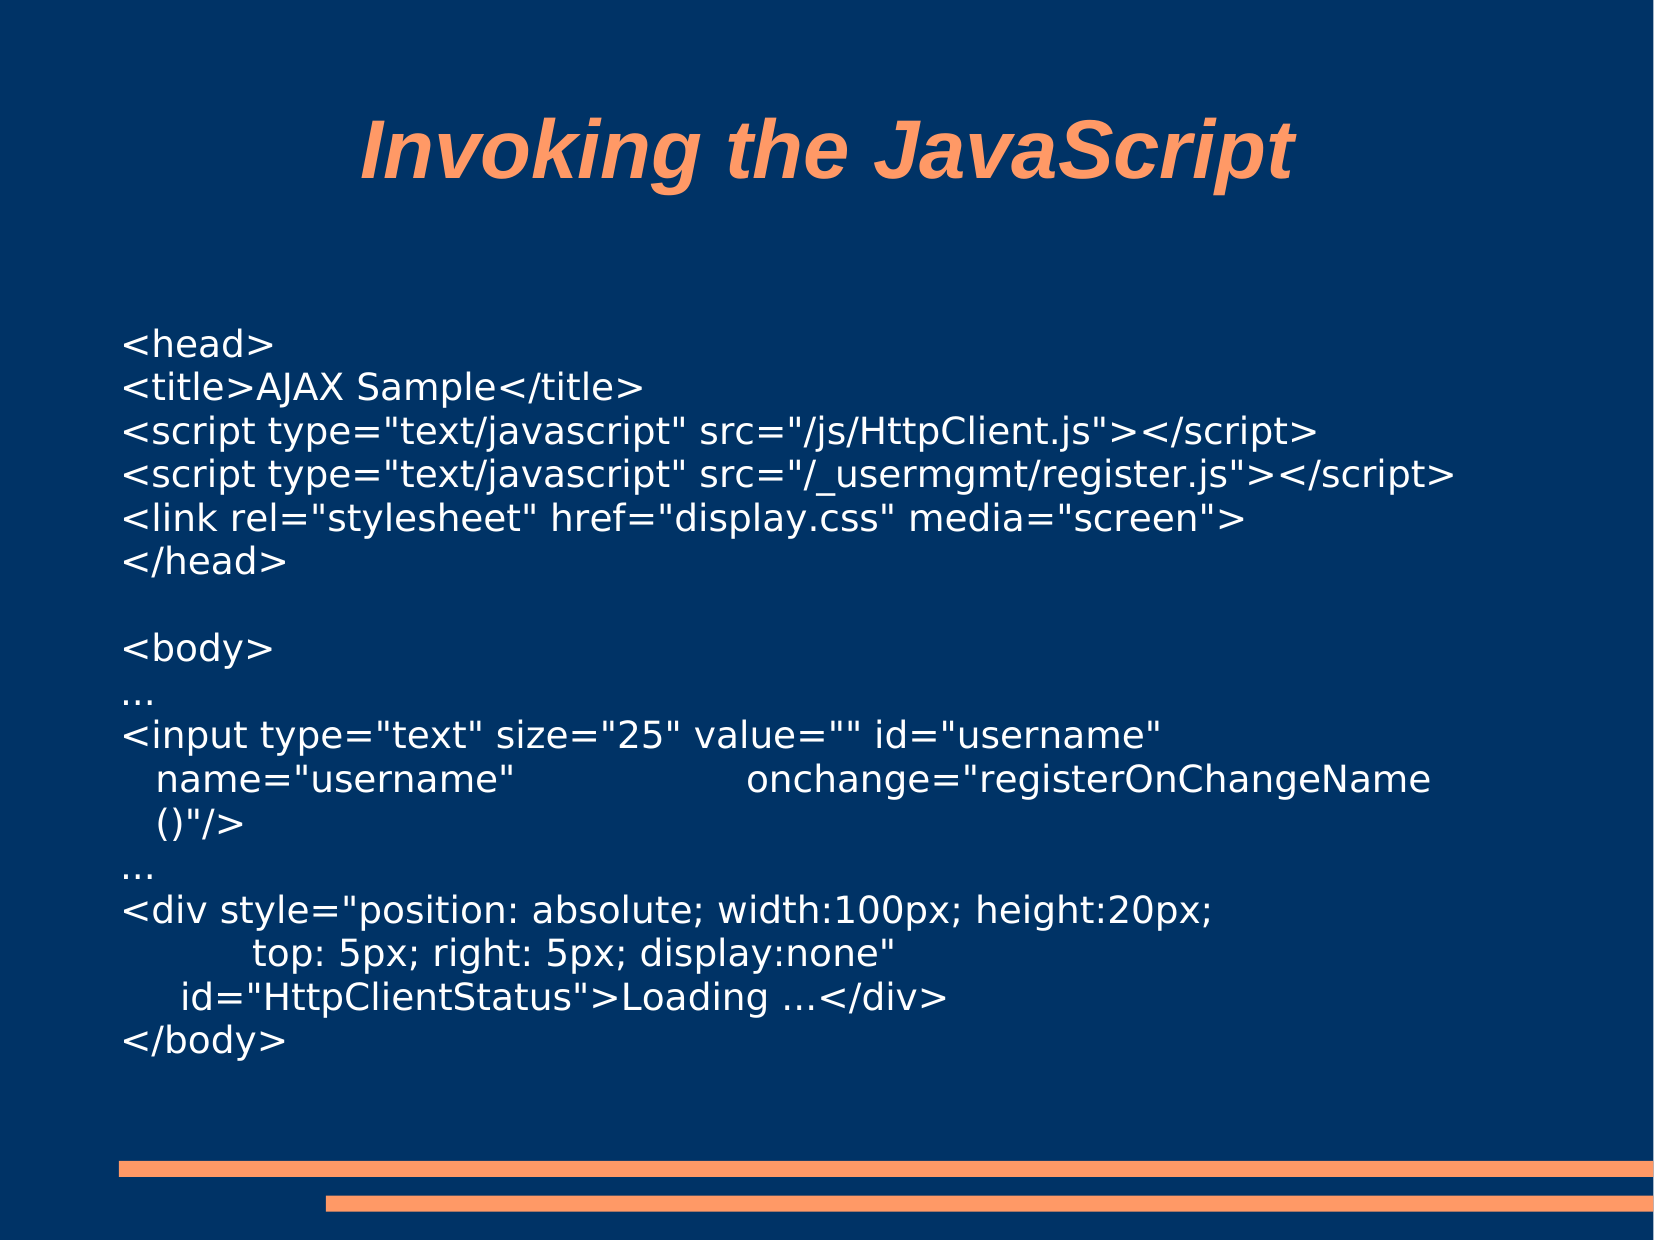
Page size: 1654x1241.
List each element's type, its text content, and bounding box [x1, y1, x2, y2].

text_box <head> <title>AJAX Sample</title> <script type="text/javascript" src="/js/HttpClient.js"></script> <script type="text/javascript" src="/_usermgmt/register.js"></script> <link rel="stylesheet" href="display.css" media="screen"> </head> <body> ... <input type="text" size="25" value="" id="username" name="username" onchange="registerOnChangeName ()"/> ... <div style="position: absolute; width:100px; height:20px; top: 5px; right: 5px; display:none" id="HttpClientStatus">Loading ...</div> </body> [120, 322, 1532, 1063]
title Invoking the JavaScript [121, 46, 1534, 254]
